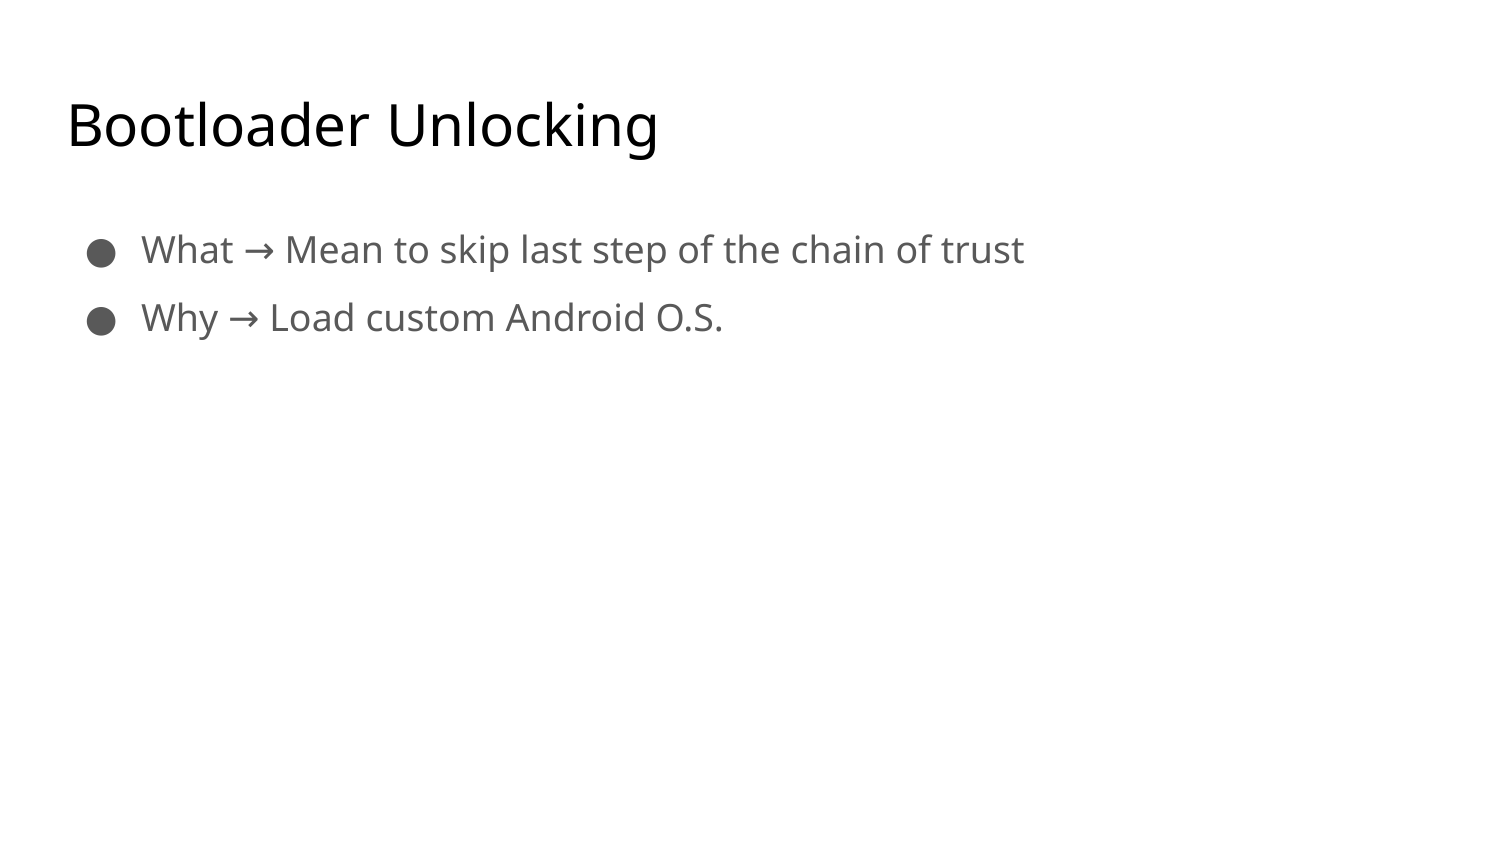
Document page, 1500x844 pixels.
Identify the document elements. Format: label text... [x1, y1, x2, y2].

title Bootloader Unlocking [51, 72, 1449, 167]
list What → Mean to skip last step of the chain of trust Why → Load custom Android O.S. [51, 189, 1449, 750]
